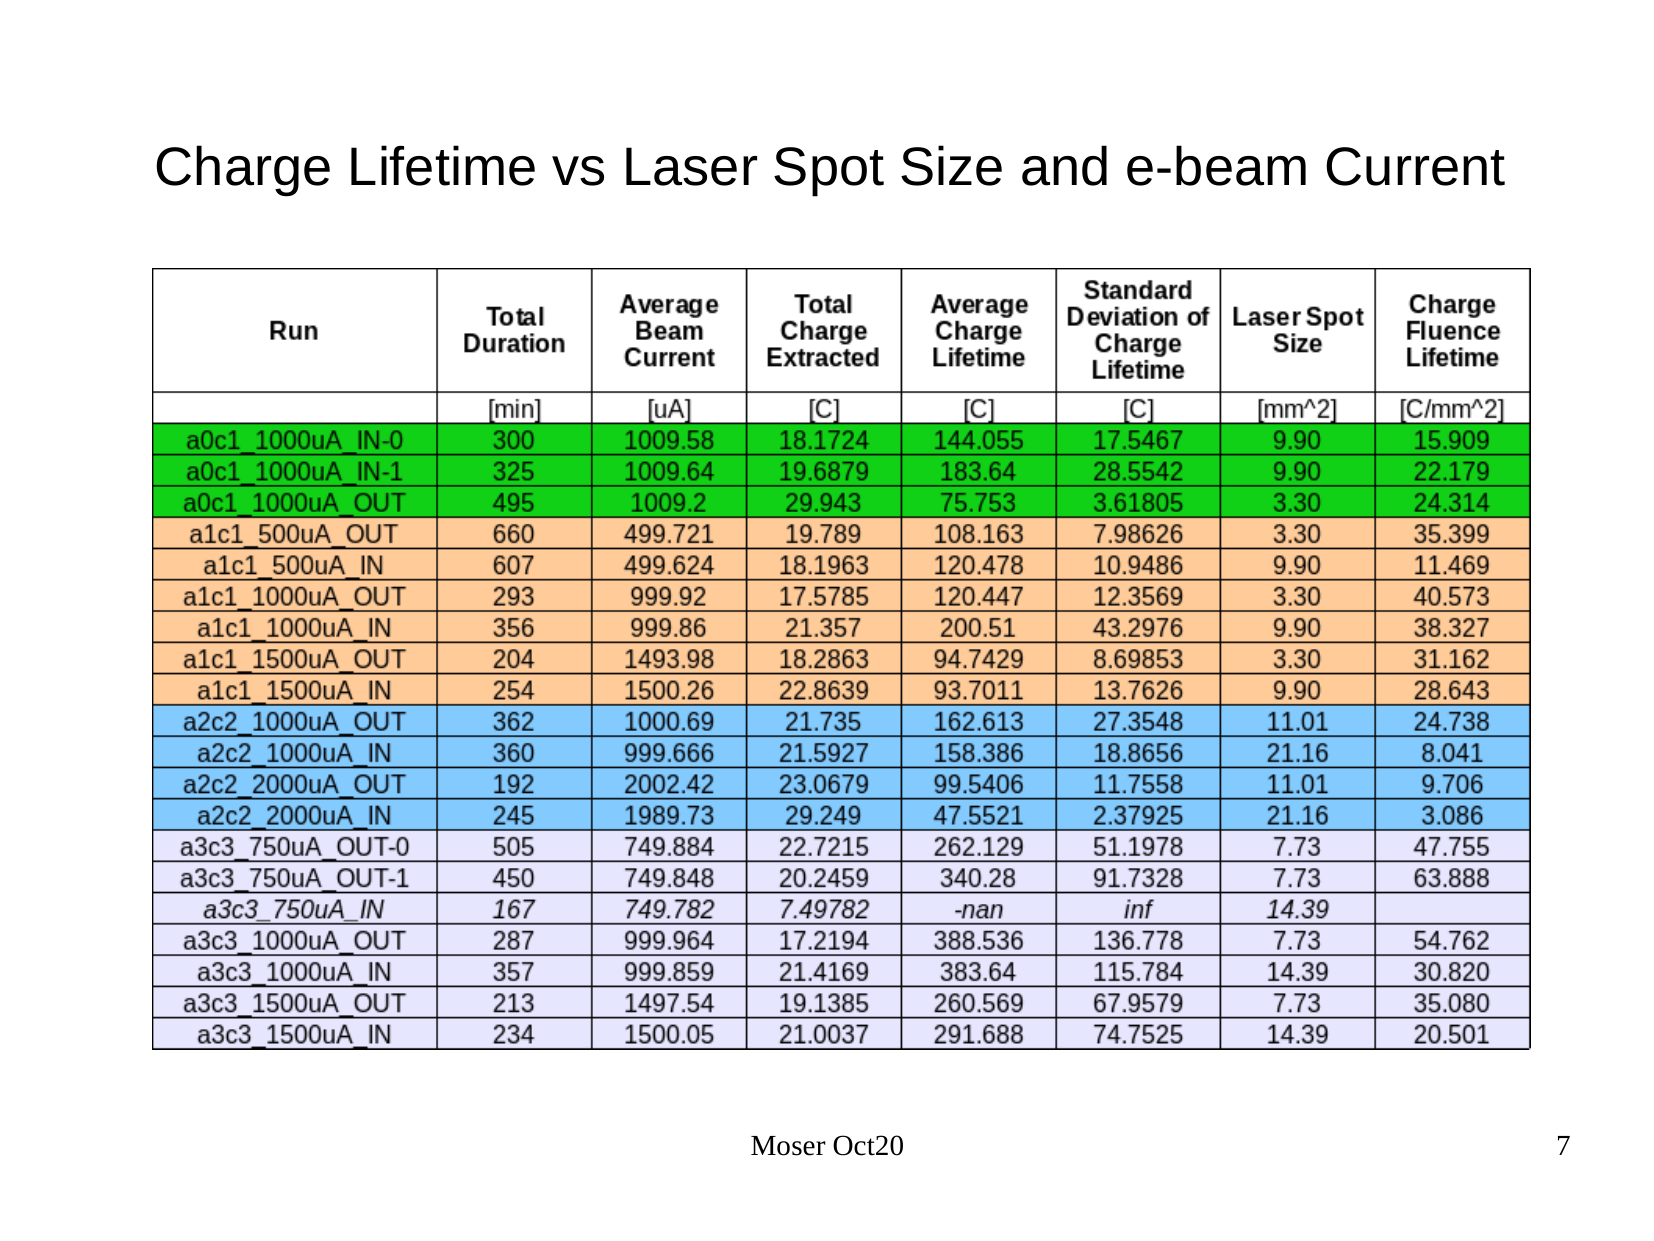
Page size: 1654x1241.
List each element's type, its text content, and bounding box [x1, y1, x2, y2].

title Charge Lifetime vs Laser Spot Size and e-beam Current [86, 62, 1576, 271]
picture [152, 268, 1531, 1051]
